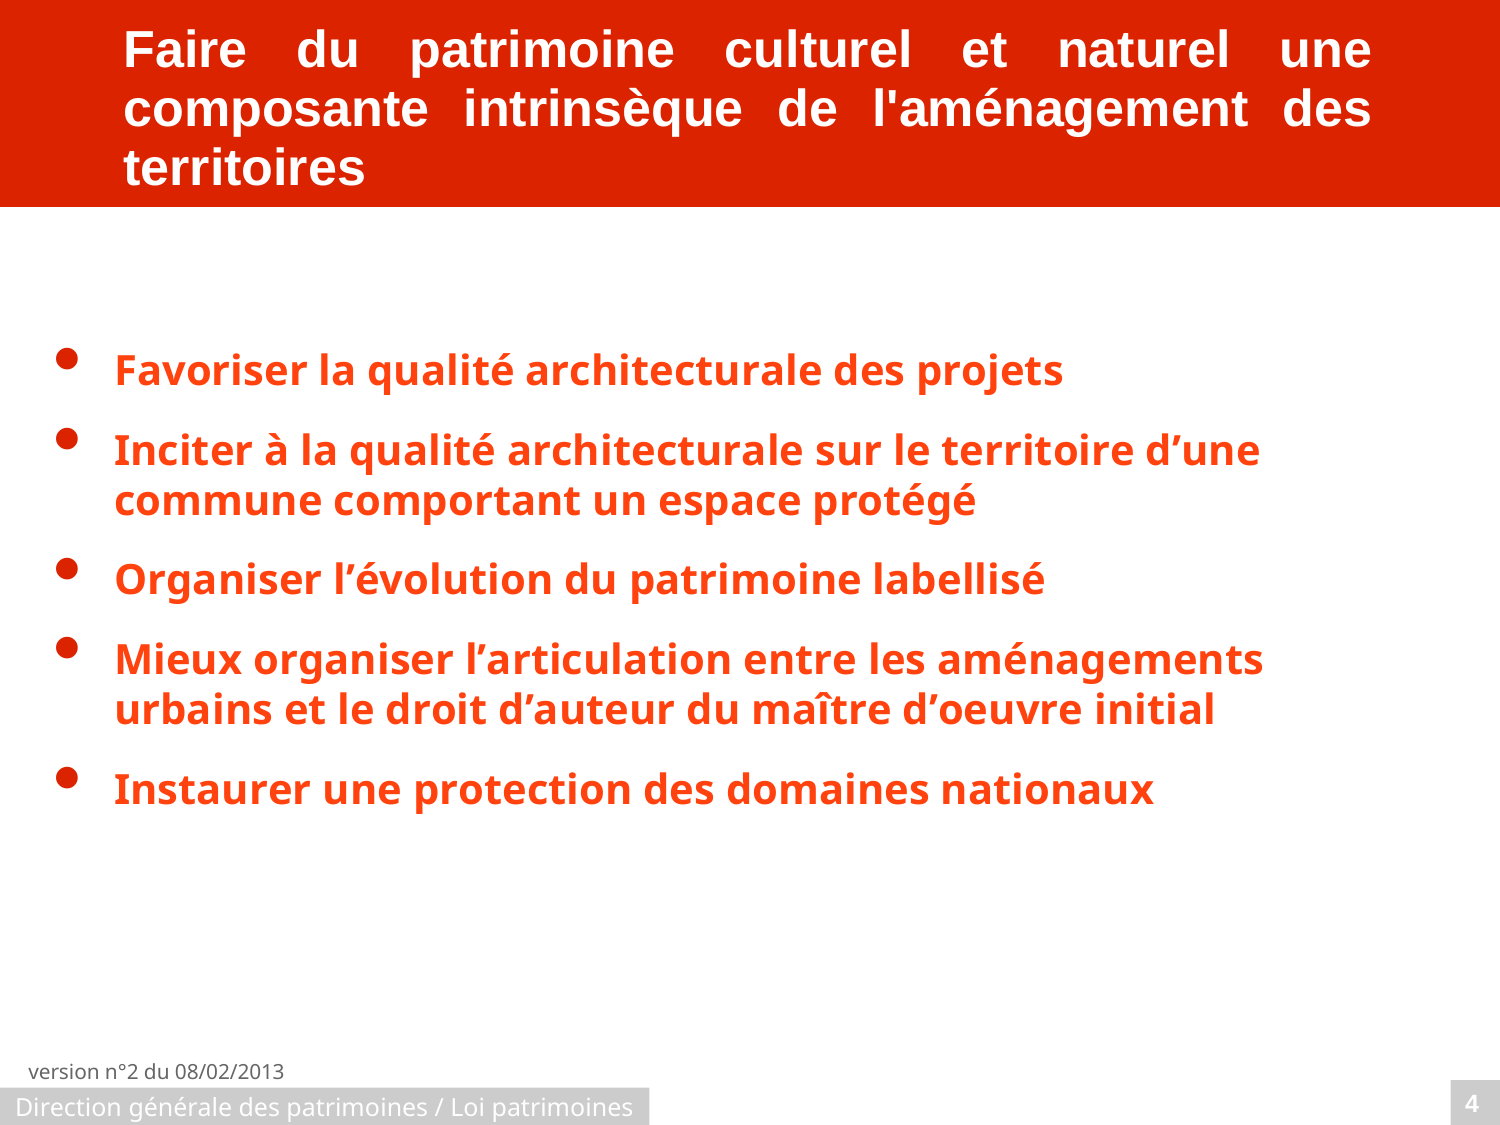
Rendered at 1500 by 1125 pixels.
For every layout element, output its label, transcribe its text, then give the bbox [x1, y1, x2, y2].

text_box [0, 0, 1500, 207]
list Favoriser la qualité architecturale des projets Inciter à la qualité architecturale sur le territoire d’une commune comportant un espace protégé Organiser l’évolution du patrimoine labellisé Mieux organiser l’articulation entre les aménagements urbains et le droit d’auteur du maître d’oeuvre initial Instaurer une protection des domaines nationaux [29, 230, 1412, 1081]
title Faire du patrimoine culturel et naturel une composante intrinsèque de l'aménagement des territoires [108, 10, 1388, 205]
